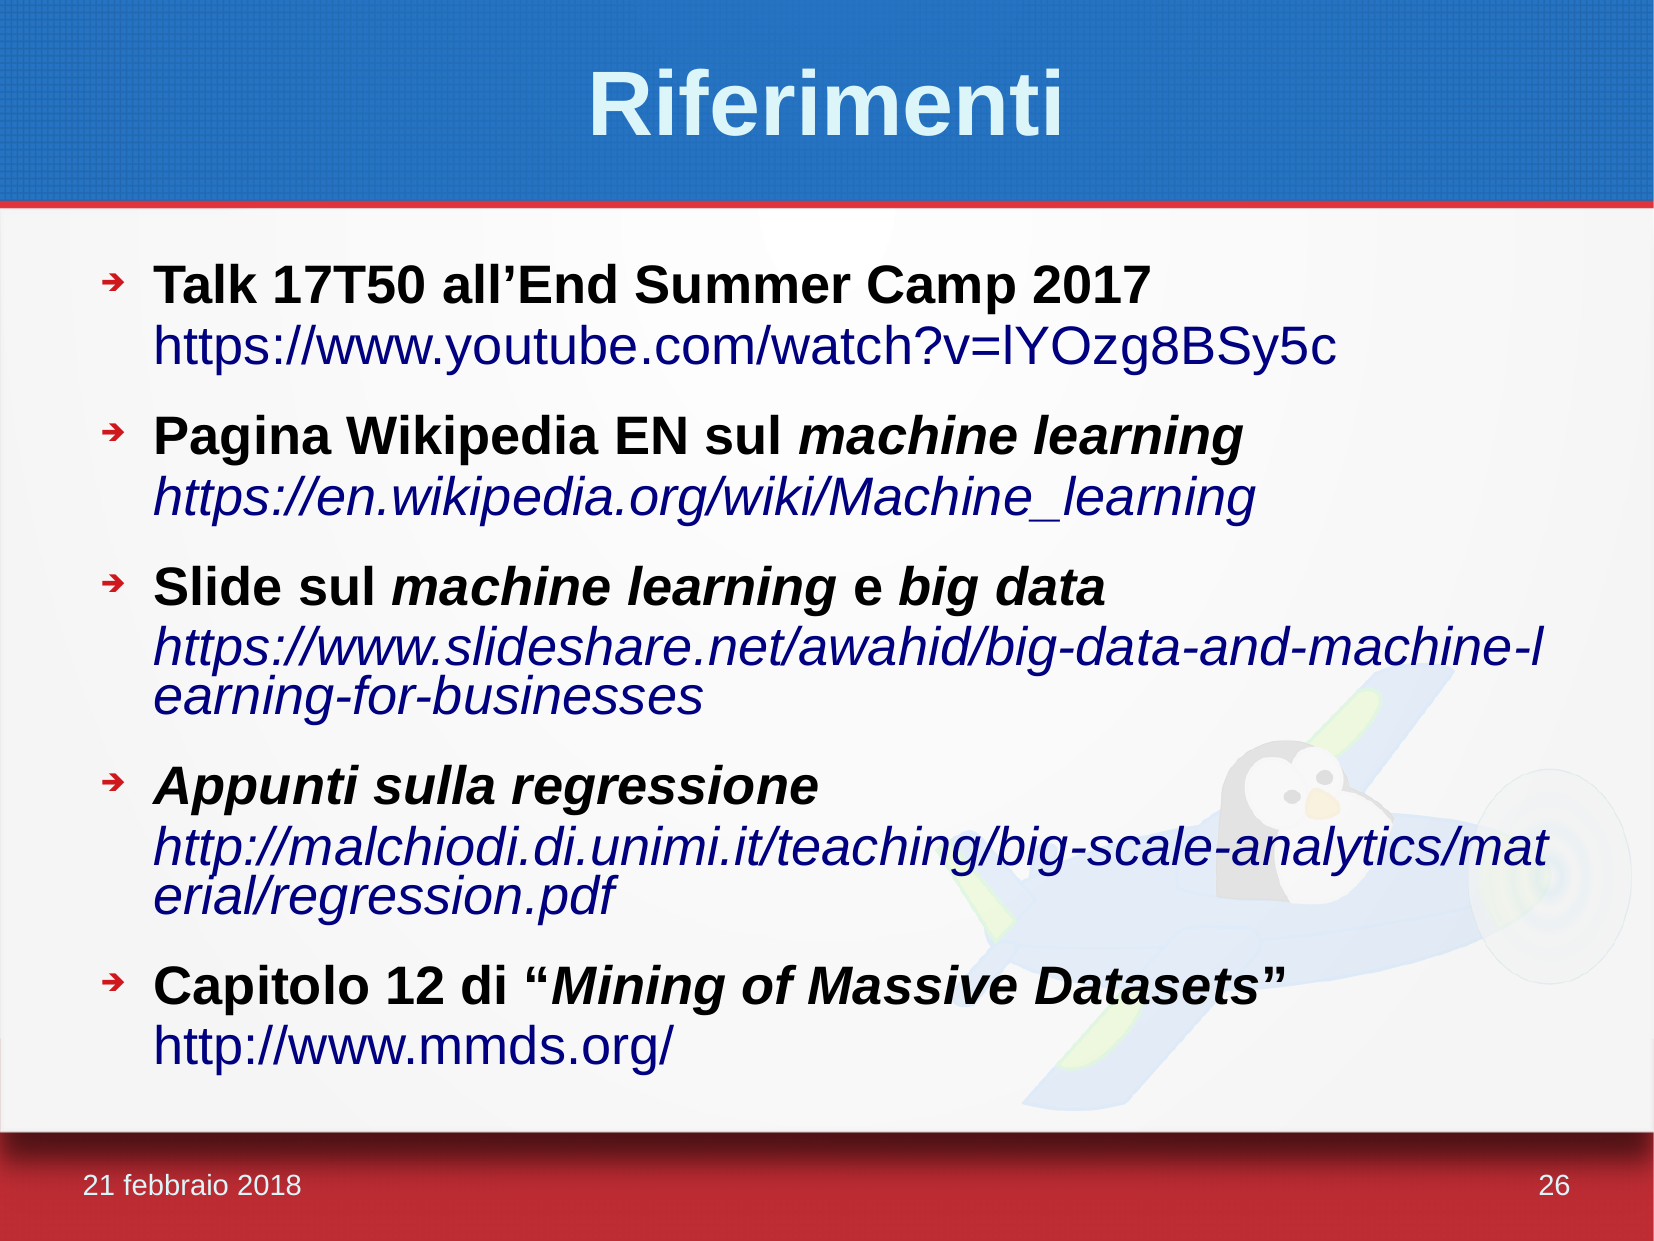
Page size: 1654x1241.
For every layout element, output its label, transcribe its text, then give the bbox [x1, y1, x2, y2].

list Talk 17T50 all’End Summer Camp 2017 https://www.youtube.com/watch?v=lYOzg8BSy5c Pagina Wikipedia EN sul machine learning https://en.wikipedia.org/wiki/Machine_learning Slide sul machine learning e big data https://www.slideshare.net/awahid/big-data-and-machine-learning-for-businesses Appunti sulla regressione http://malchiodi.di.unimi.it/teaching/big-scale-analytics/material/regression.pdf Capitolo 12 di “Mining of Massive Datasets” http://www.mmds.org/ [82, 255, 1571, 1081]
title Riferimenti [82, 20, 1571, 186]
picture [0, 0, 1654, 1241]
